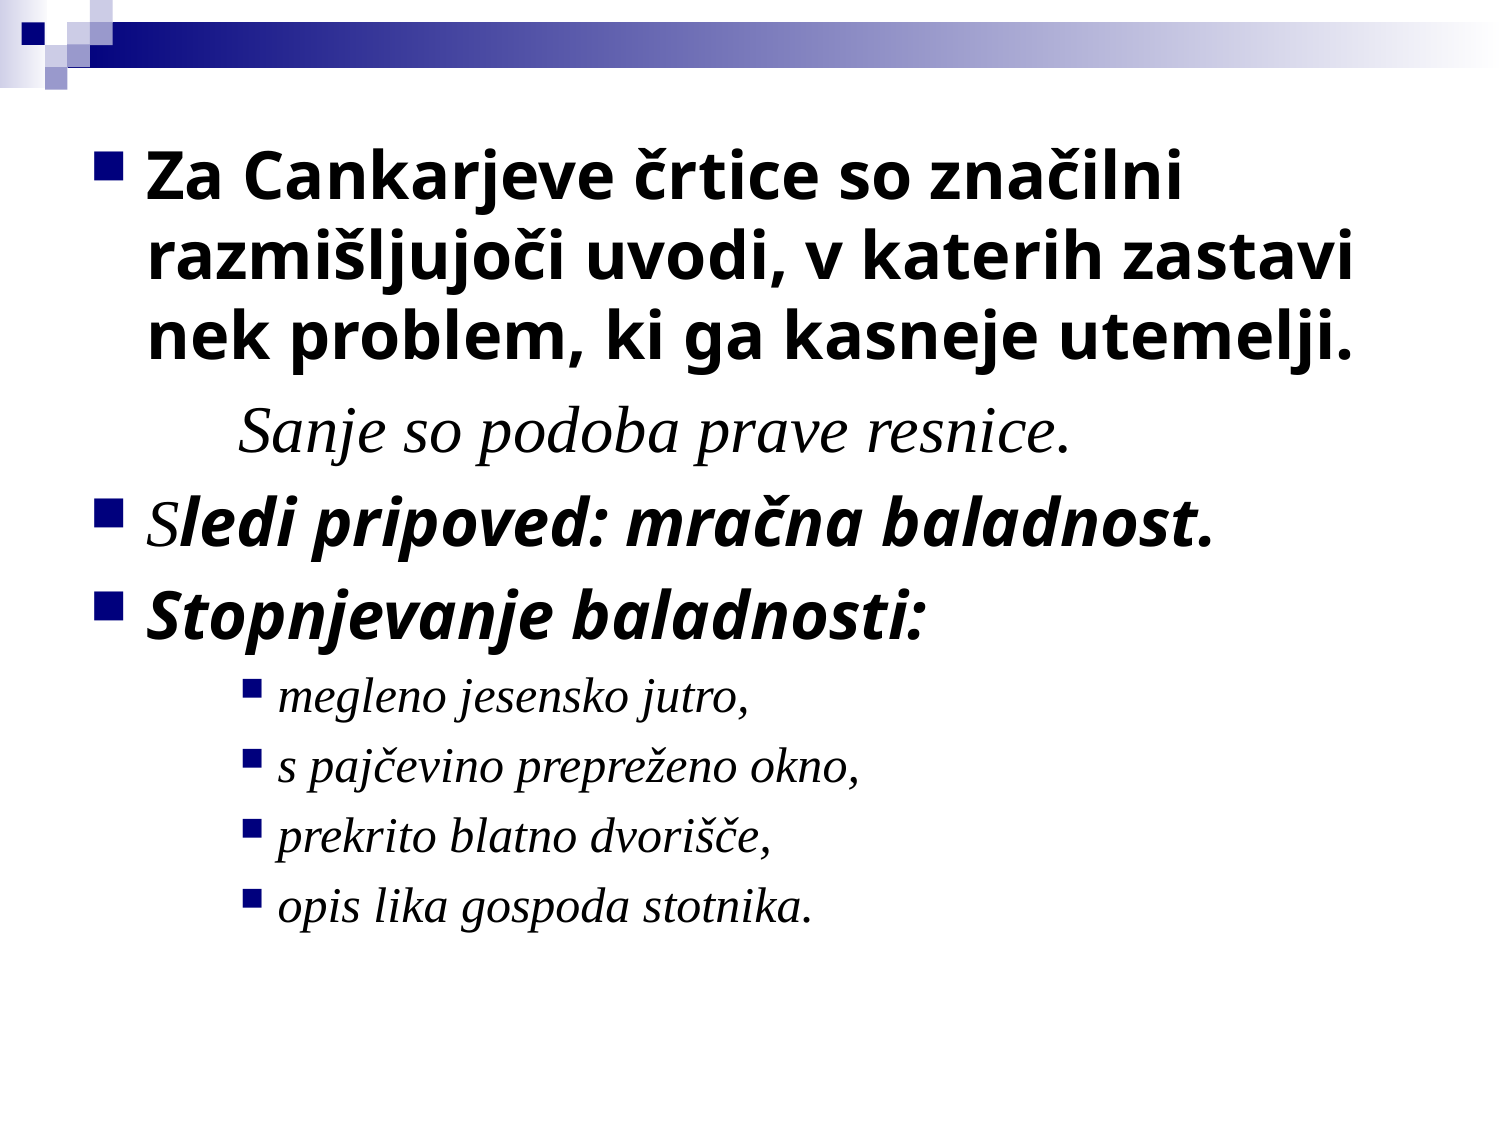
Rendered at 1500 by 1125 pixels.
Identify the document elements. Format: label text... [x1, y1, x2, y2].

list Za Cankarjeve črtice so značilni razmišljujoči uvodi, v katerih zastavi nek problem, ki ga kasneje utemelji. Sanje so podoba prave resnice. Sledi pripoved: mračna baladnost. Stopnjevanje baladnosti: megleno jesensko jutro, s pajčevino prepreženo okno, prekrito blatno dvorišče, opis lika gospoda stotnika. [75, 125, 1425, 1059]
